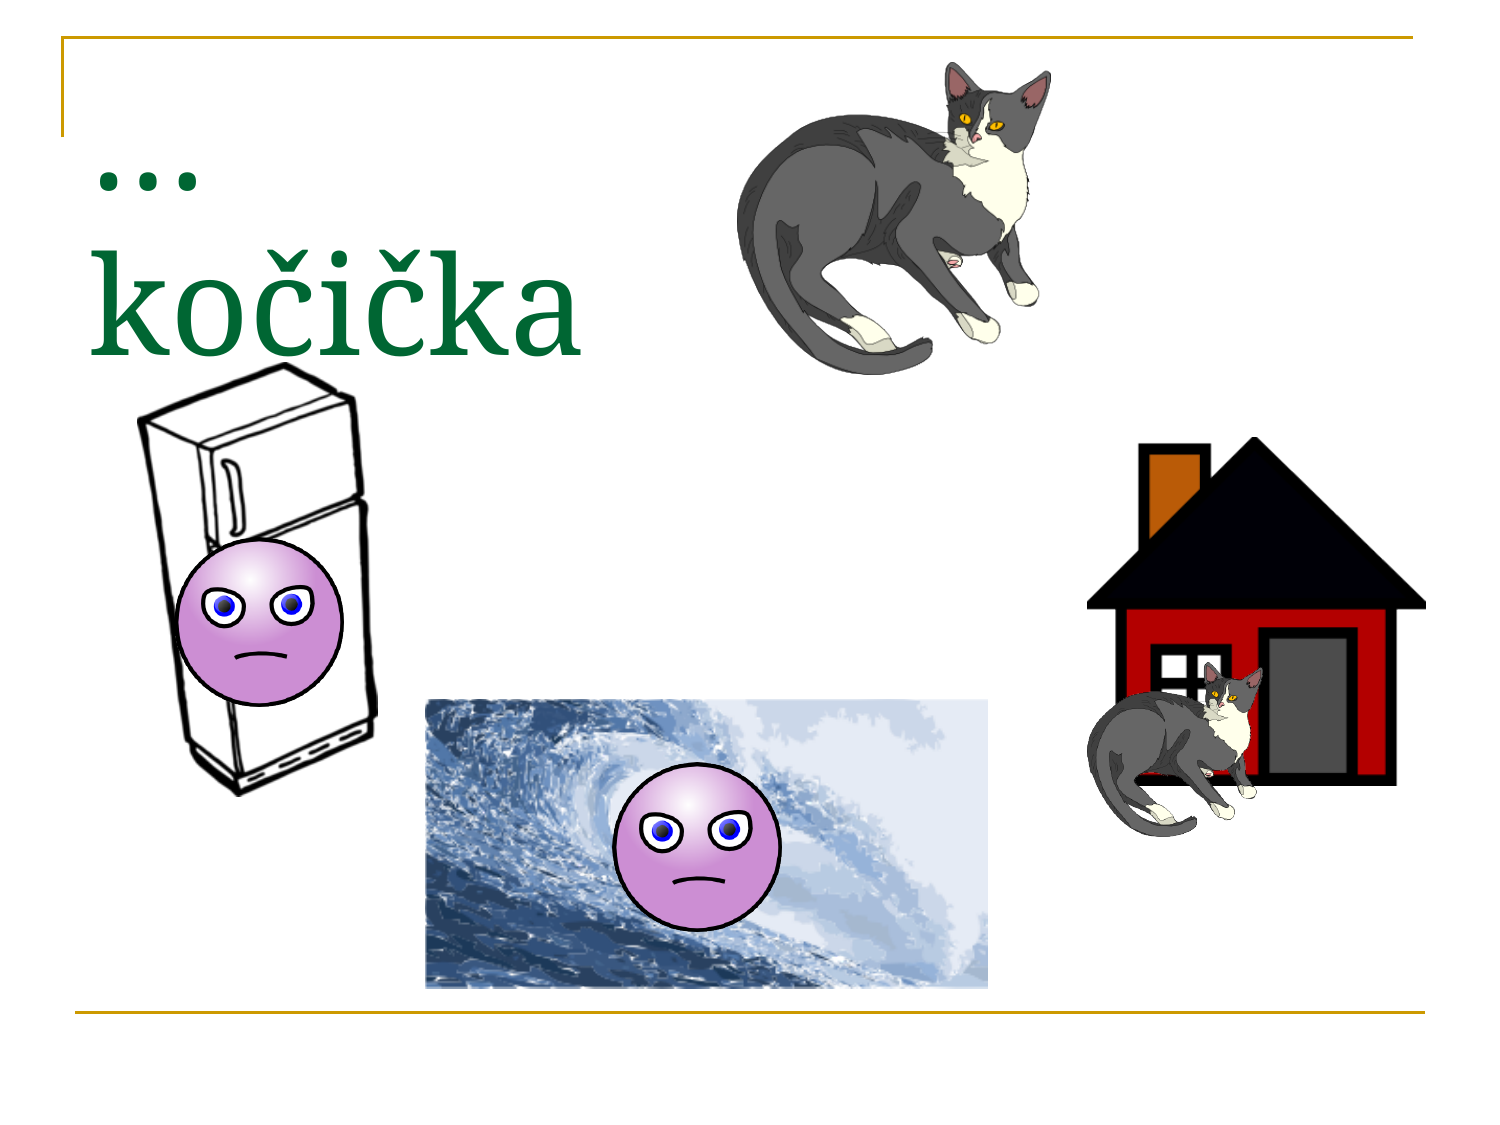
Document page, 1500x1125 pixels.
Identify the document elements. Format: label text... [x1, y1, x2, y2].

picture [737, 62, 1051, 375]
picture [1087, 437, 1426, 837]
picture [425, 699, 988, 989]
text_box …kočička [75, 45, 688, 233]
picture [137, 362, 378, 797]
